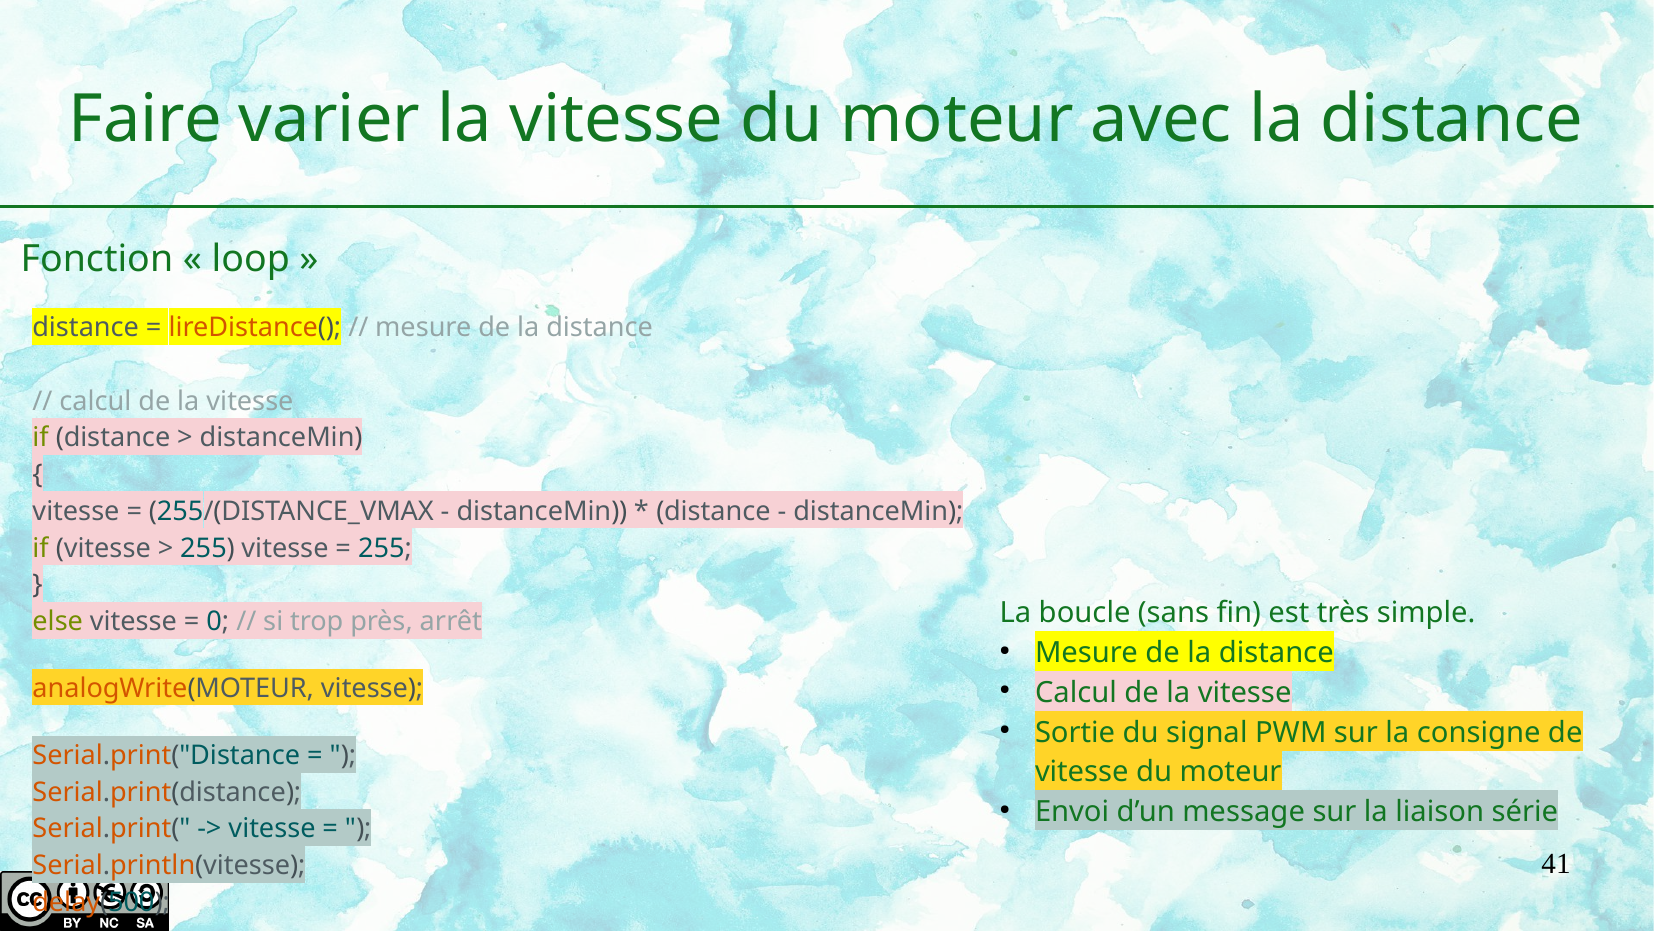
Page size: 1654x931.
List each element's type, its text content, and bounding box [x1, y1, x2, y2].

picture [0, 871, 169, 931]
text_box La boucle (sans fin) est très simple. Mesure de la distance Calcul de la vitesse Sortie du signal PWM sur la consigne de vitesse du moteur Envoi d’un message sur la liaison série [984, 584, 1629, 838]
text_box Fonction « loop » [5, 224, 721, 296]
text_box distance = lireDistance(); // mesure de la distance // calcul de la vitesse if (distance > distanceMin) { vitesse = (255/(DISTANCE_VMAX - distanceMin)) * (distance - distanceMin); if (vitesse > 255) vitesse = 255; } else vitesse = 0; // si trop près, arrêt analogWrite(MOTEUR, vitesse); Serial.print("Distance = "); Serial.print(distance); Serial.print(" -> vitesse = "); Serial.println(vitesse); delay(500); [17, 300, 1093, 845]
title Faire varier la vitesse du moteur avec la distance [29, 24, 1625, 207]
